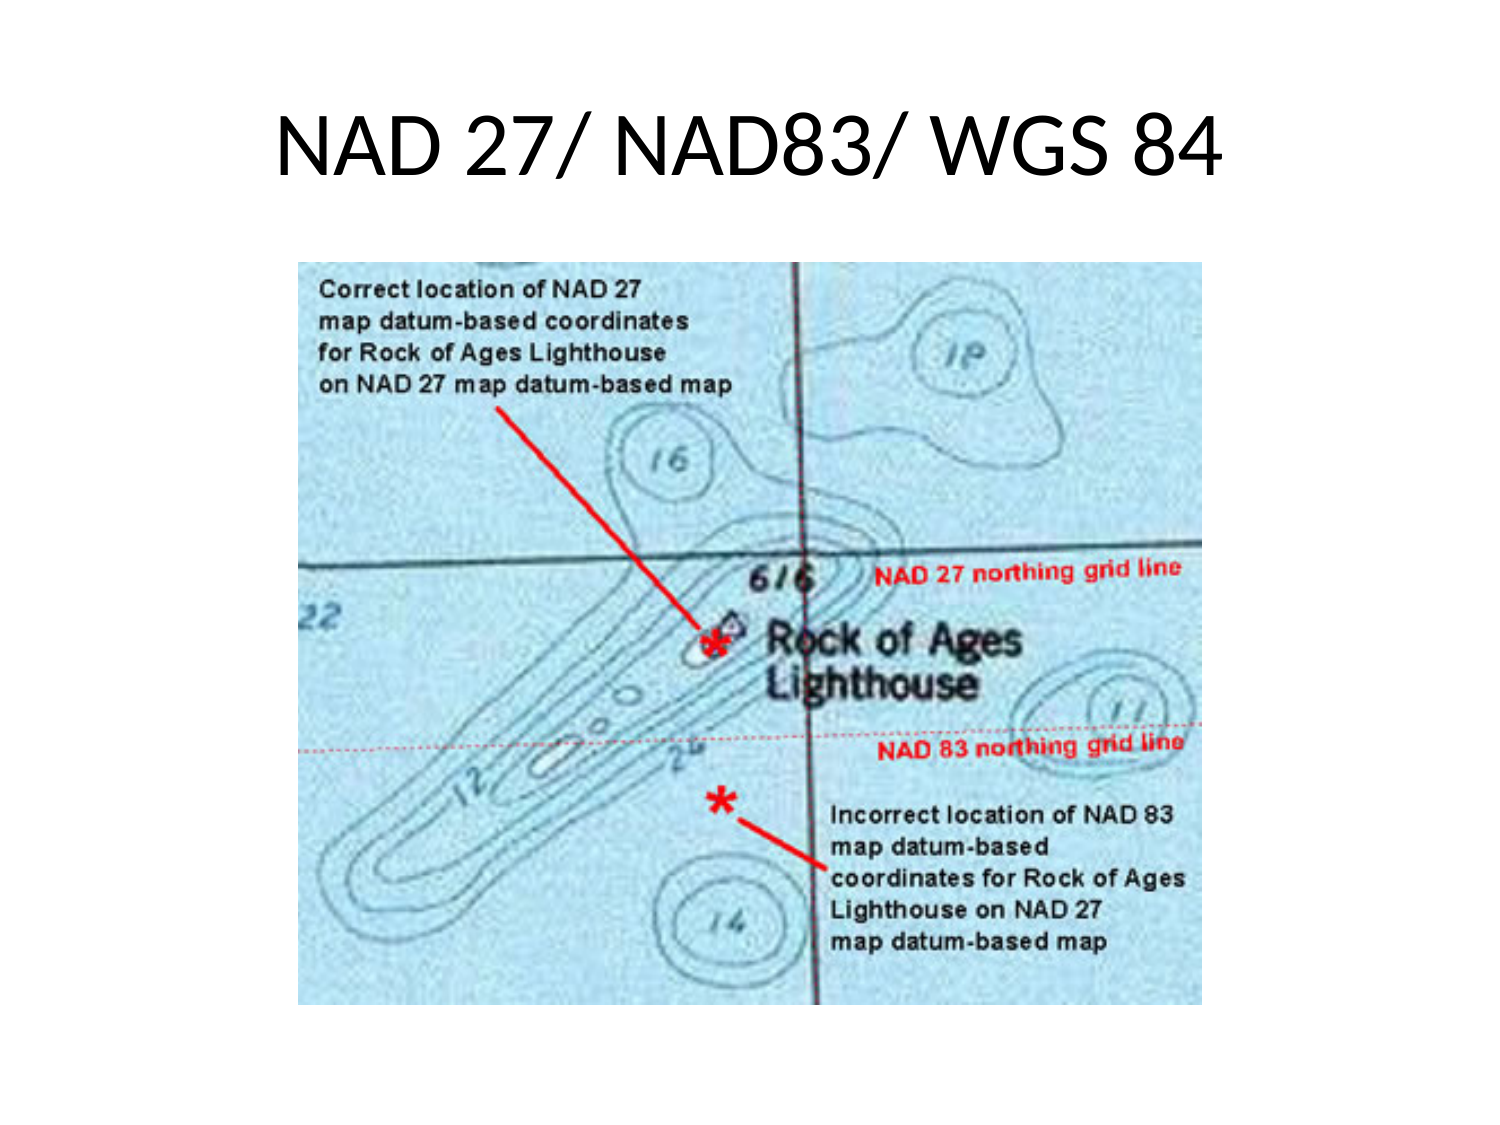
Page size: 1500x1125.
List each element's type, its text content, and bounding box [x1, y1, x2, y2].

title NAD 27/ NAD83/ WGS 84 [75, 45, 1425, 233]
picture [75, 262, 1425, 1005]
